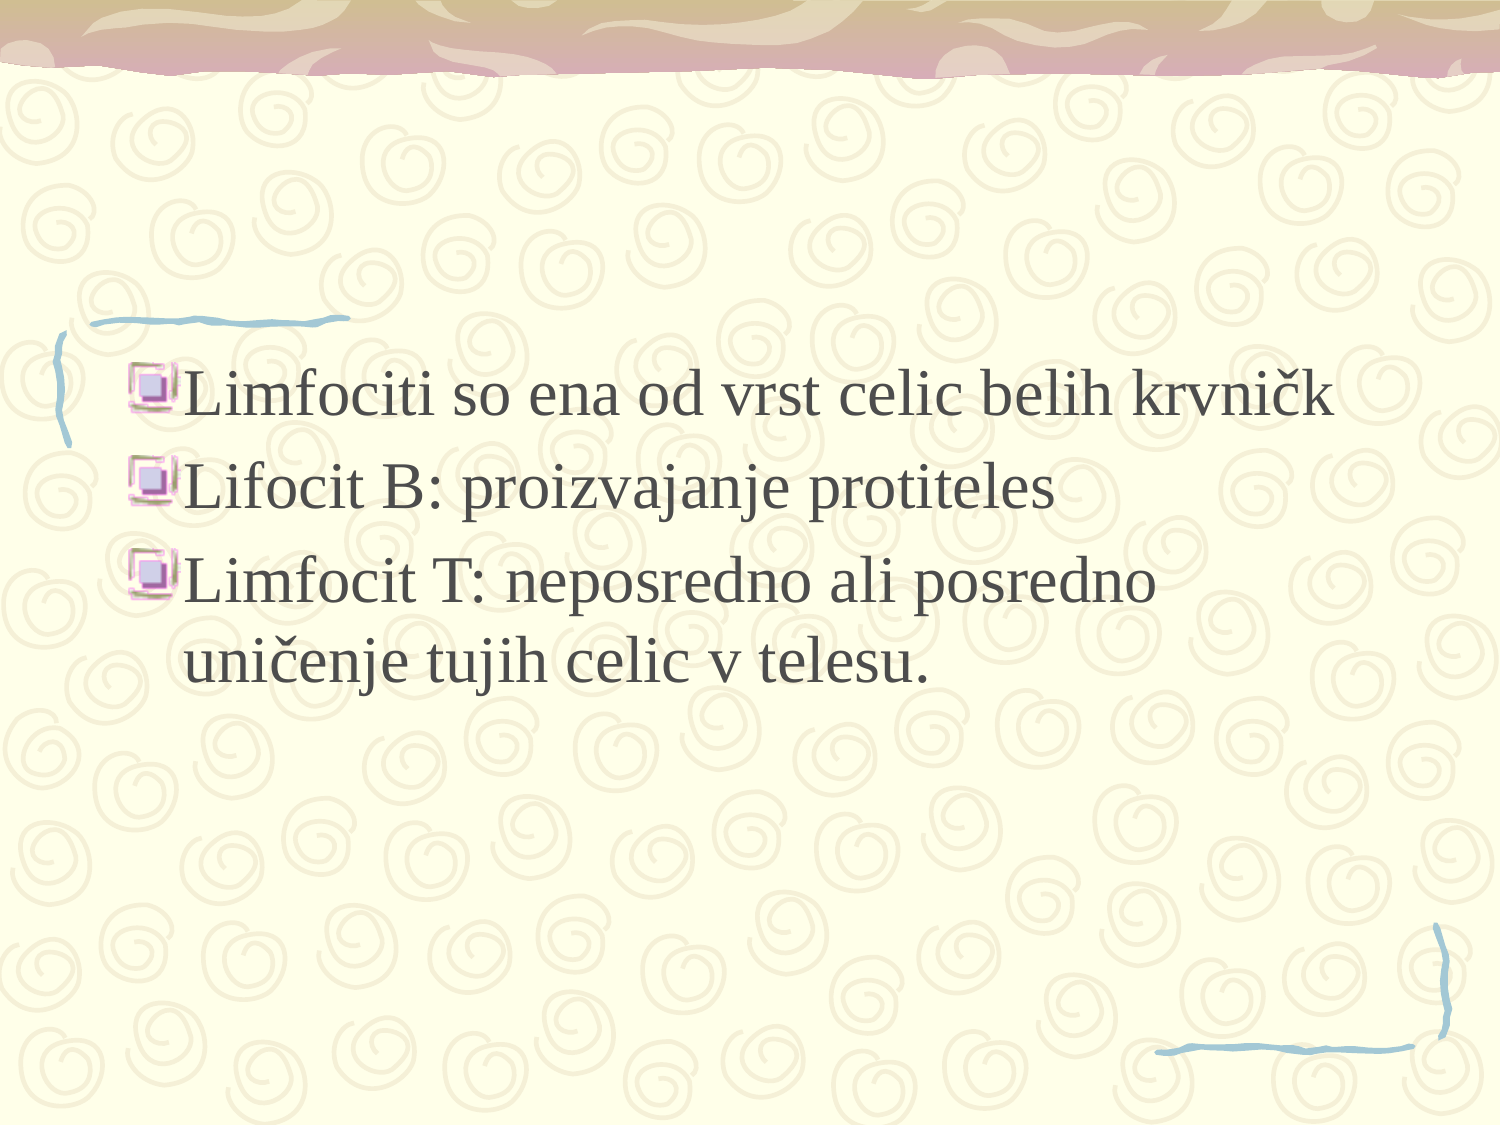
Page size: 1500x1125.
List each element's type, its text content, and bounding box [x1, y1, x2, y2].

list Limfociti so ena od vrst celic belih krvničk Lifocit B: proizvajanje protiteles Limfocit T: neposredno ali posredno uničenje tujih celic v telesu. [112, 341, 1388, 1017]
